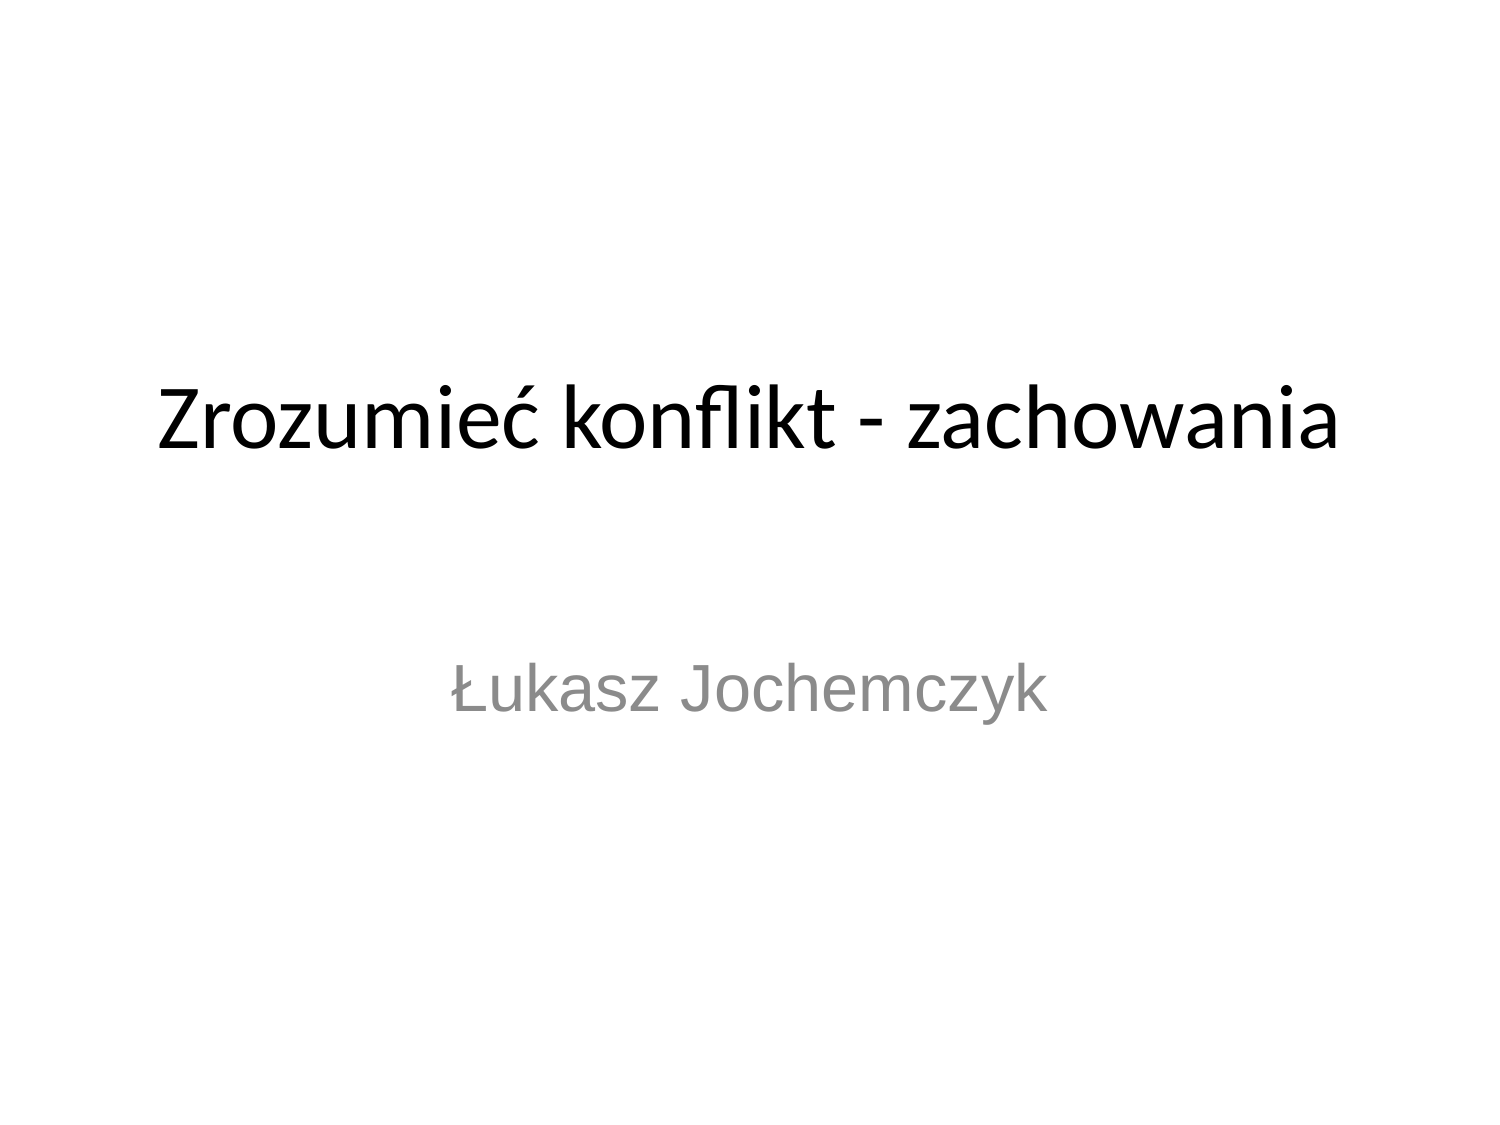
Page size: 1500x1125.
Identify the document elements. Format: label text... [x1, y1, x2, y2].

subtitle Łukasz Jochemczyk [225, 637, 1275, 925]
title Zrozumieć konflikt - zachowania [112, 349, 1388, 591]
